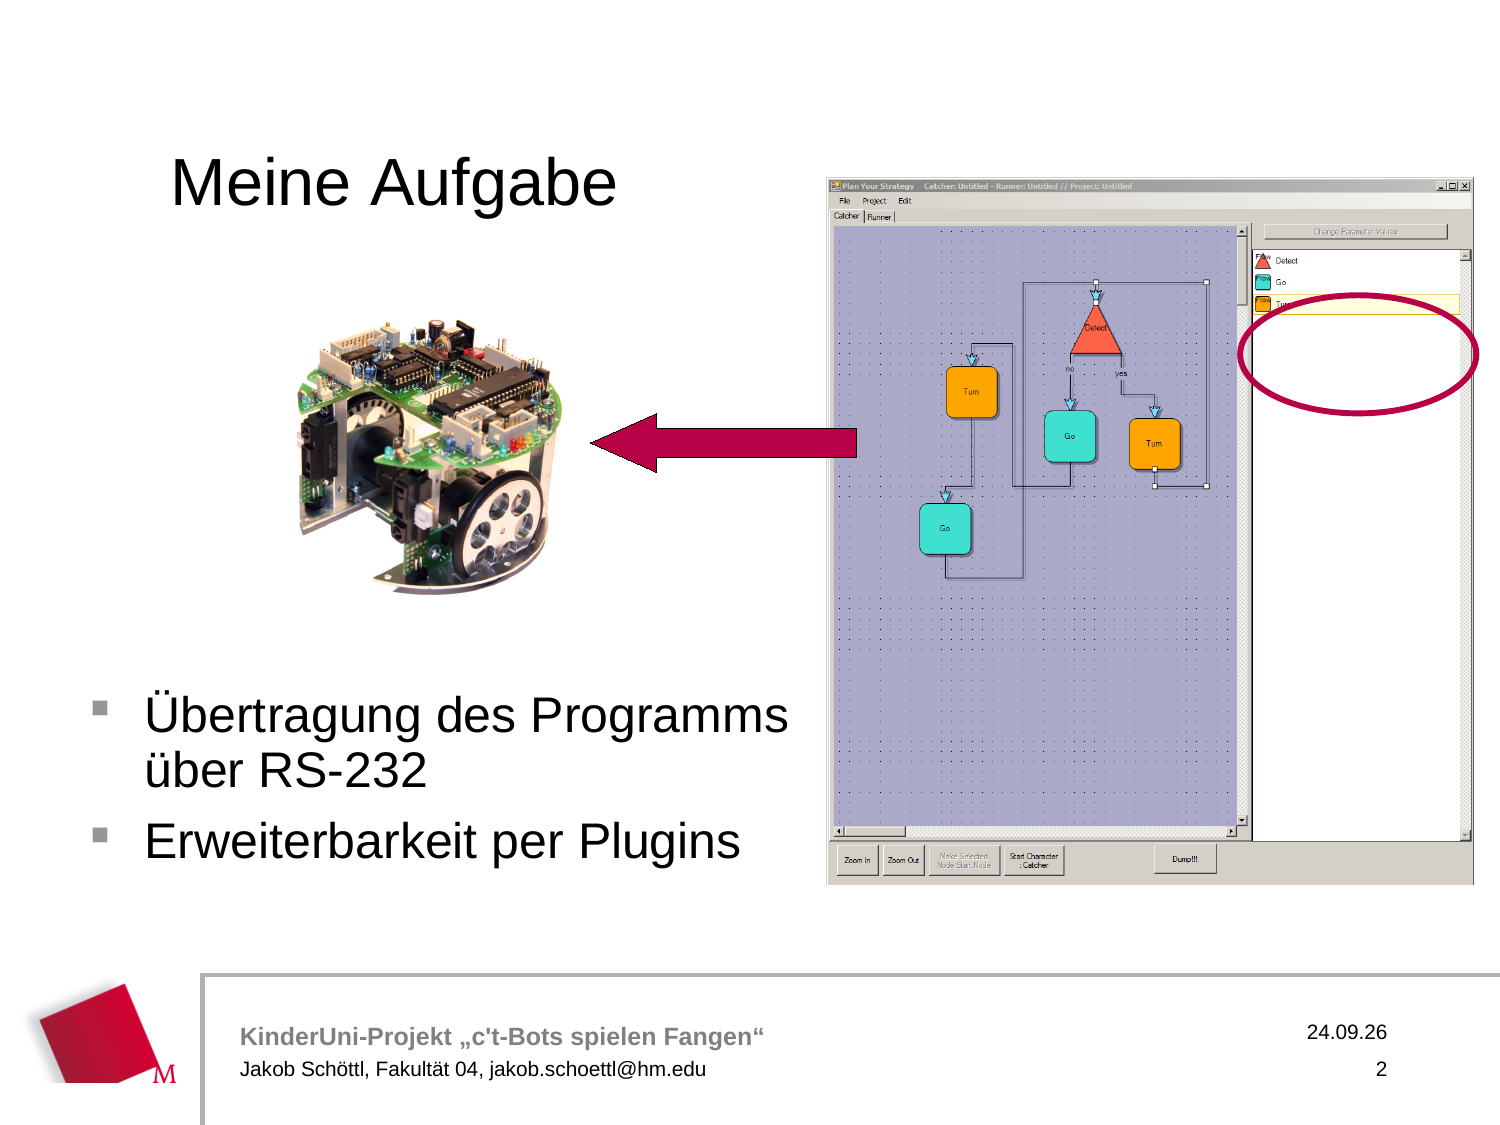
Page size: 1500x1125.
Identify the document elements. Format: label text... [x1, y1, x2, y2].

picture [18, 973, 176, 1083]
text_box [590, 413, 857, 473]
picture [256, 293, 591, 621]
picture [826, 177, 1474, 885]
title Meine Aufgabe [141, 88, 650, 277]
list Übertragung des Programms über RS-232 Erweiterbarkeit per Plugins [59, 679, 827, 886]
text_box [1240, 295, 1477, 414]
